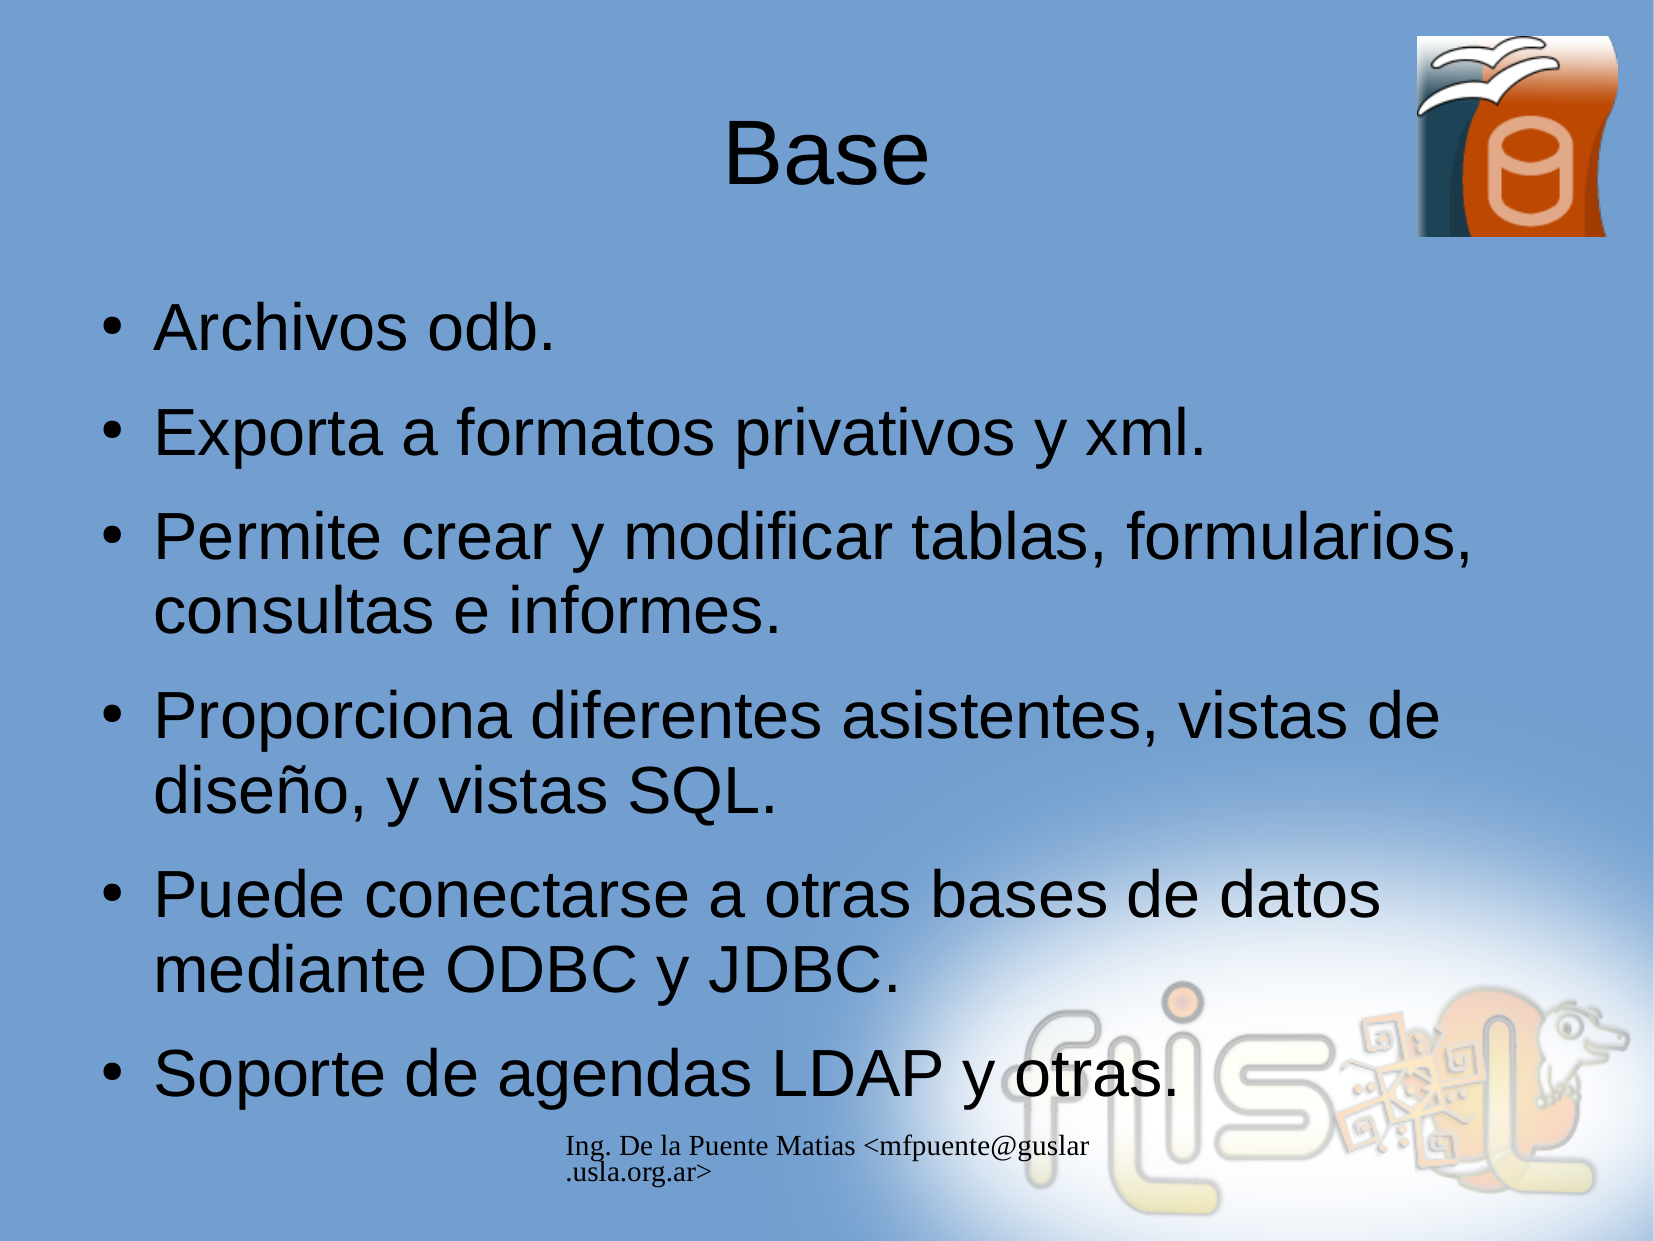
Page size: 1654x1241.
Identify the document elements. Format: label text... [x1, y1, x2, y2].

title Base [82, 56, 1571, 250]
list Archivos odb. Exporta a formatos privativos y xml. Permite crear y modificar tablas, formularios, consultas e informes. Proporciona diferentes asistentes, vistas de diseño, y vistas SQL. Puede conectarse a otras bases de datos mediante ODBC y JDBC. Soporte de agendas LDAP y otras. [82, 290, 1571, 1111]
picture [0, 0, 1654, 1241]
